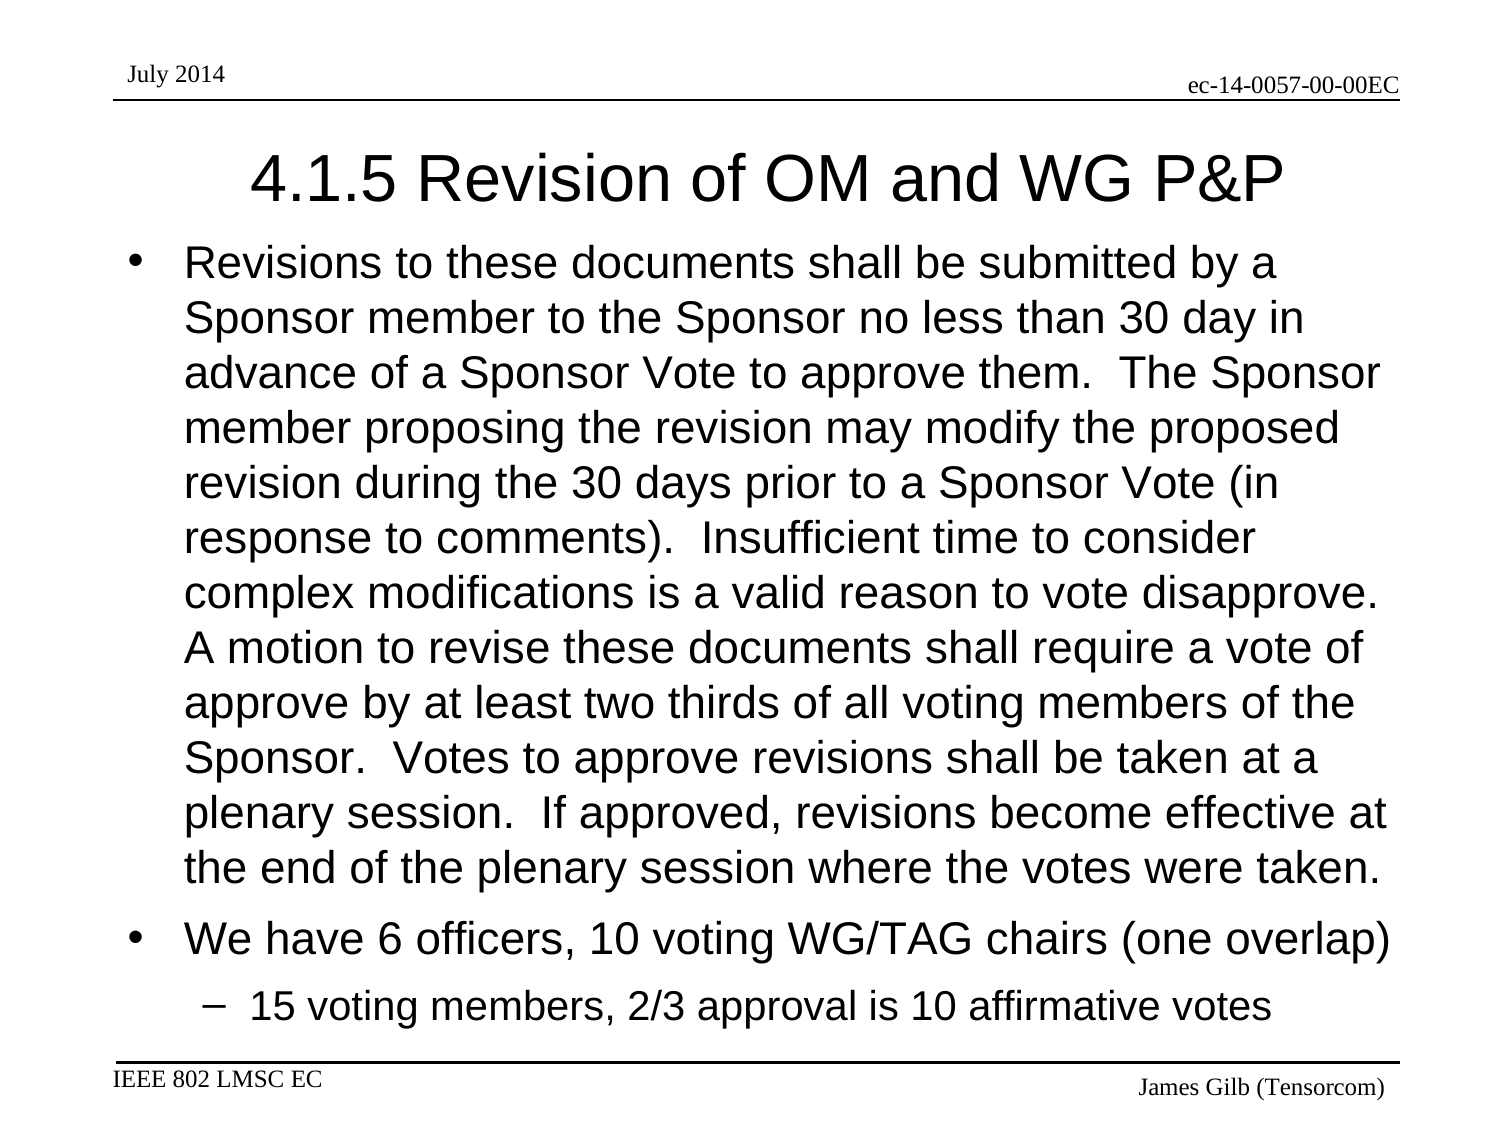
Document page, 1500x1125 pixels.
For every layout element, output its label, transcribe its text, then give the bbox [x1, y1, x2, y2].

list Revisions to these documents shall be submitted by a Sponsor member to the Sponsor no less than 30 day in advance of a Sponsor Vote to approve them. The Sponsor member proposing the revision may modify the proposed revision during the 30 days prior to a Sponsor Vote (in response to comments). Insufficient time to consider complex modifications is a valid reason to vote disapprove. A motion to revise these documents shall require a vote of approve by at least two thirds of all voting members of the Sponsor. Votes to approve revisions shall be taken at a plenary session. If approved, revisions become effective at the end of the plenary session where the votes were taken. We have 6 officers, 10 voting WG/TAG chairs (one overlap) 15 voting members, 2/3 approval is 10 affirmative votes [112, 224, 1426, 1051]
title 4.1.5 Revision of OM and WG P&P [112, 112, 1426, 224]
